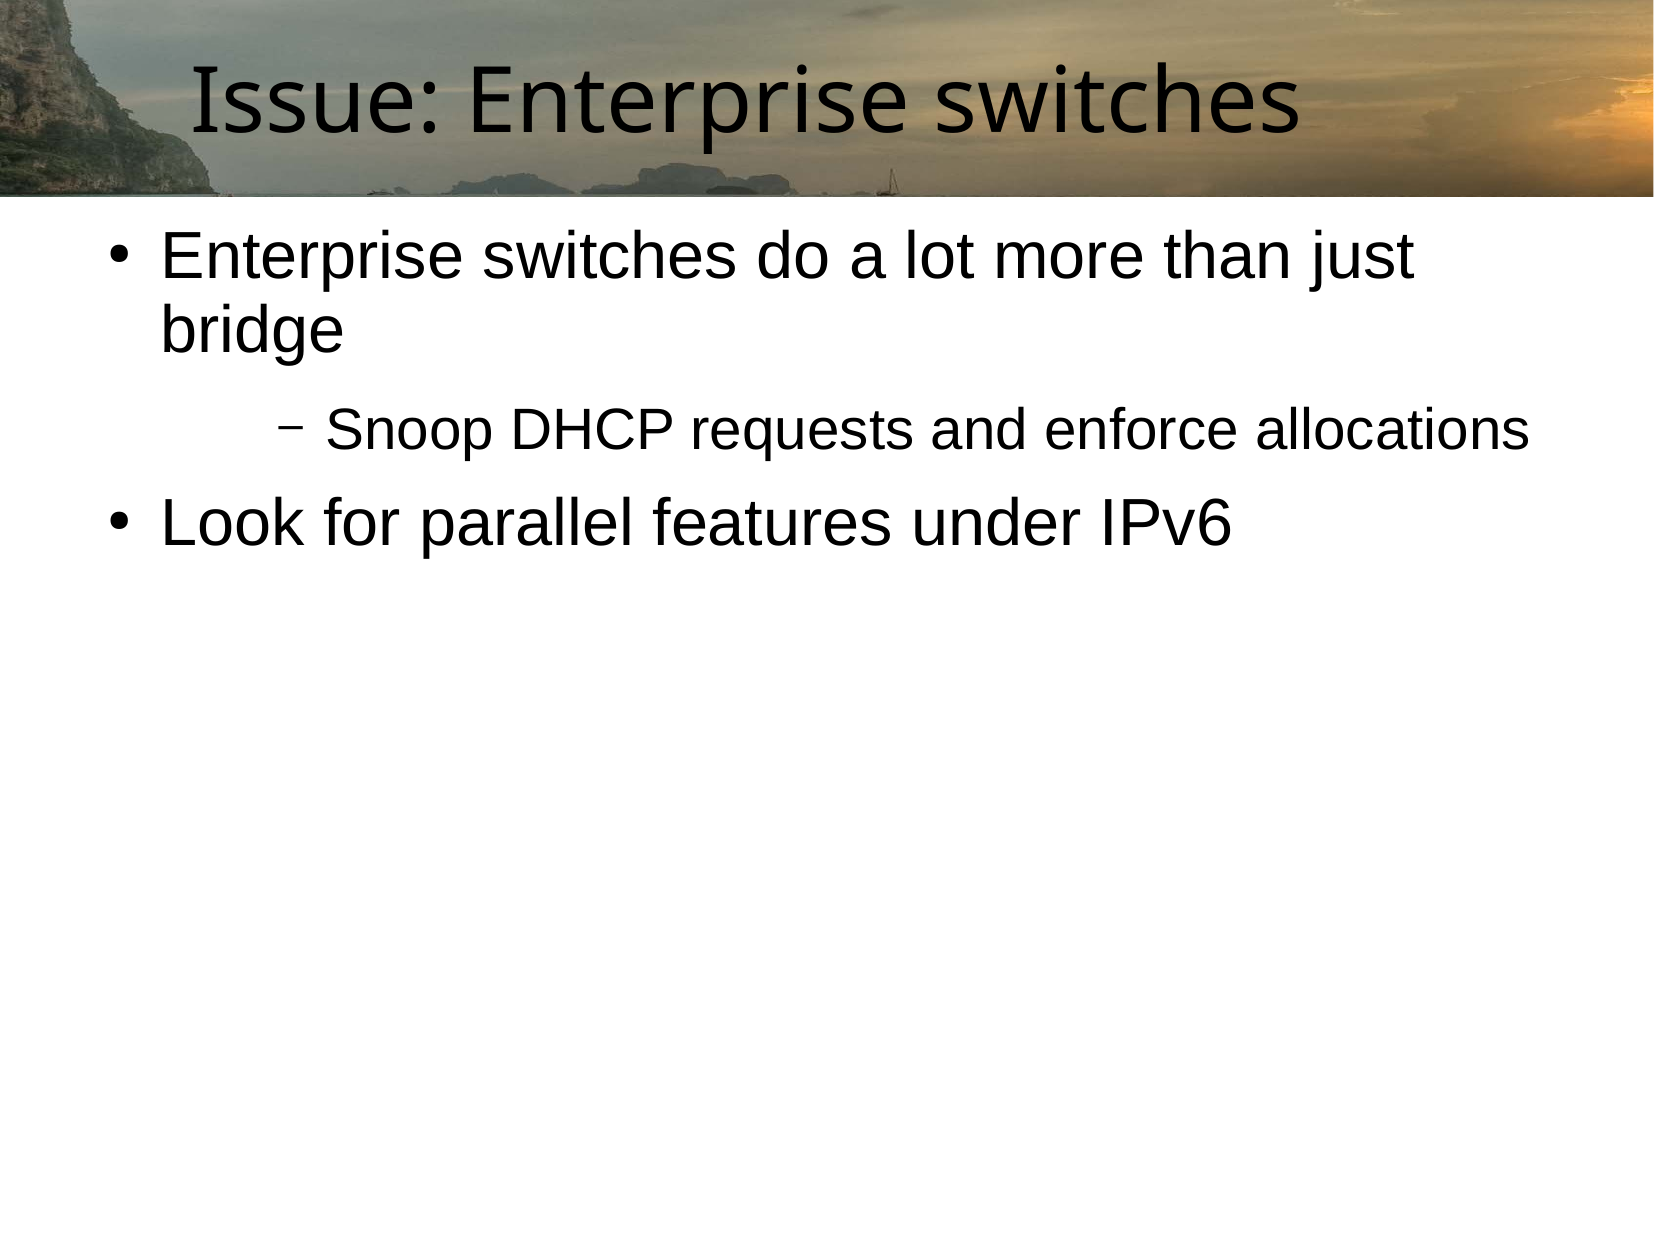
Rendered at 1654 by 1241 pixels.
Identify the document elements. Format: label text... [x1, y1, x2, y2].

title Issue: Enterprise switches [190, 0, 1571, 194]
list Enterprise switches do a lot more than just bridge Snoop DHCP requests and enforce allocations Look for parallel features under IPv6 [89, 217, 1578, 1226]
picture [0, 0, 1654, 197]
